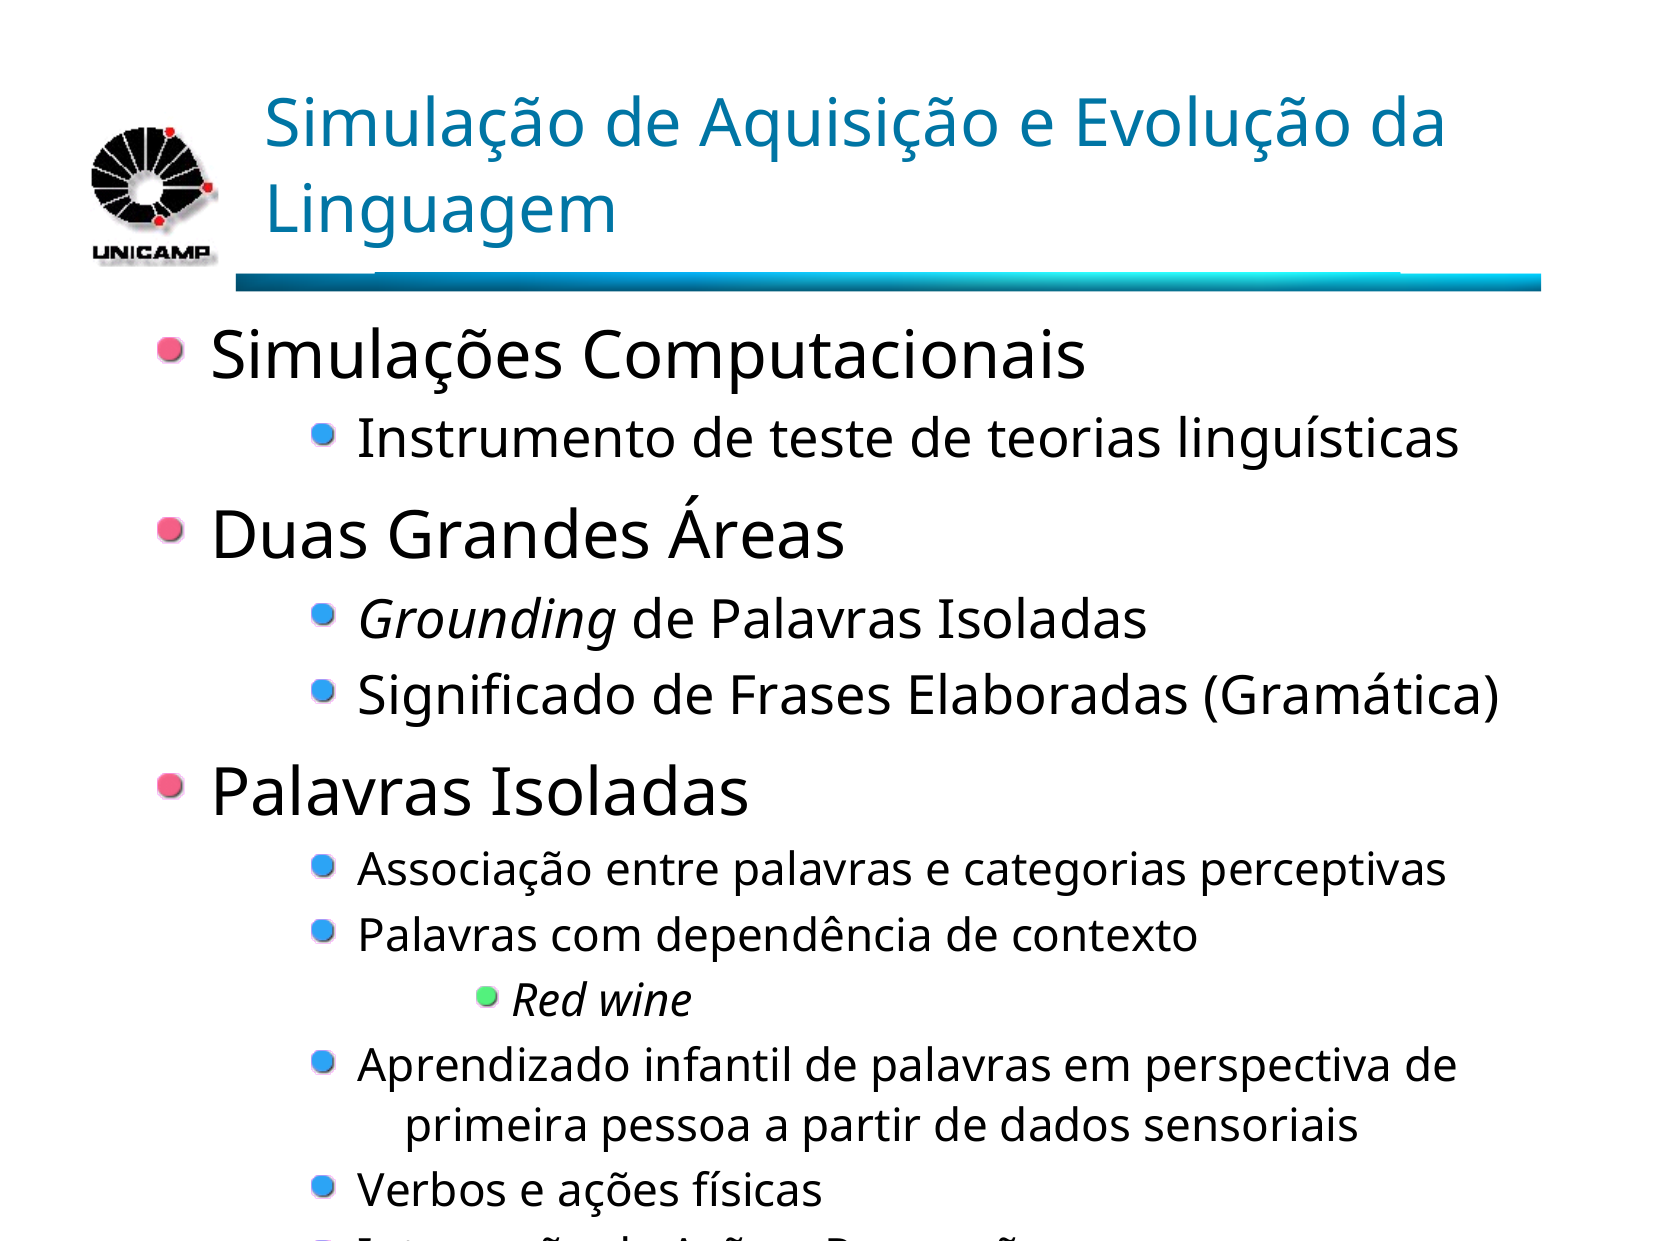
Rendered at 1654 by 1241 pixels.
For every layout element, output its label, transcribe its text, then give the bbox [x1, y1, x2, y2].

picture [310, 1186, 337, 1200]
list Simulações Computacionais Instrumento de teste de teorias linguísticas Duas Grandes Áreas Grounding de Palavras Isoladas Significado de Frases Elaboradas (Gramática) Palavras Isoladas Associação entre palavras e categorias perceptivas Palavras com dependência de contexto Red wine Aprendizado infantil de palavras em perspectiva de primeira pessoa a partir de dados sensoriais Verbos e ações físicas Integração de Ação e Percepção [121, 309, 1534, 1186]
picture [125, 272, 1654, 295]
title Simulação de Aquisição e Evolução da Linguagem [264, 42, 1534, 250]
